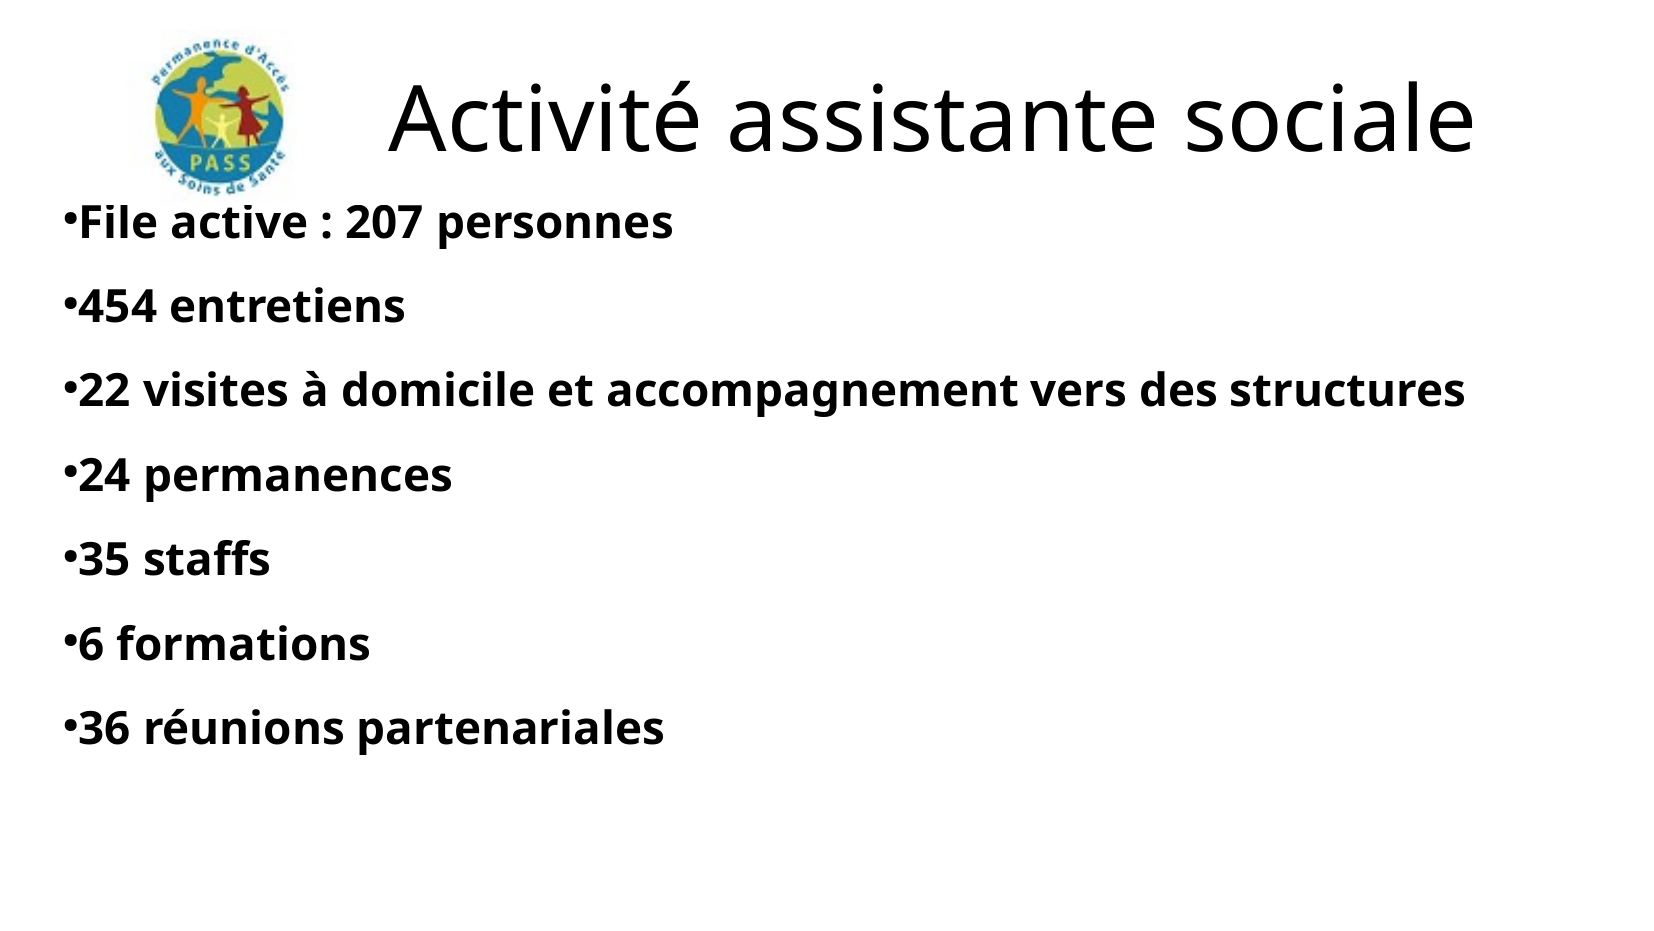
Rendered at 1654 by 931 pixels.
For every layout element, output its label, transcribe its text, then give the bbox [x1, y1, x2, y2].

title Activité assistante sociale [388, 37, 1571, 192]
picture [62, 29, 388, 205]
list File active : 207 personnes 454 entretiens 22 visites à domicile et accompagnement vers des structures 24 permanences 35 staffs 6 formations 36 réunions partenariales [62, 192, 1573, 931]
